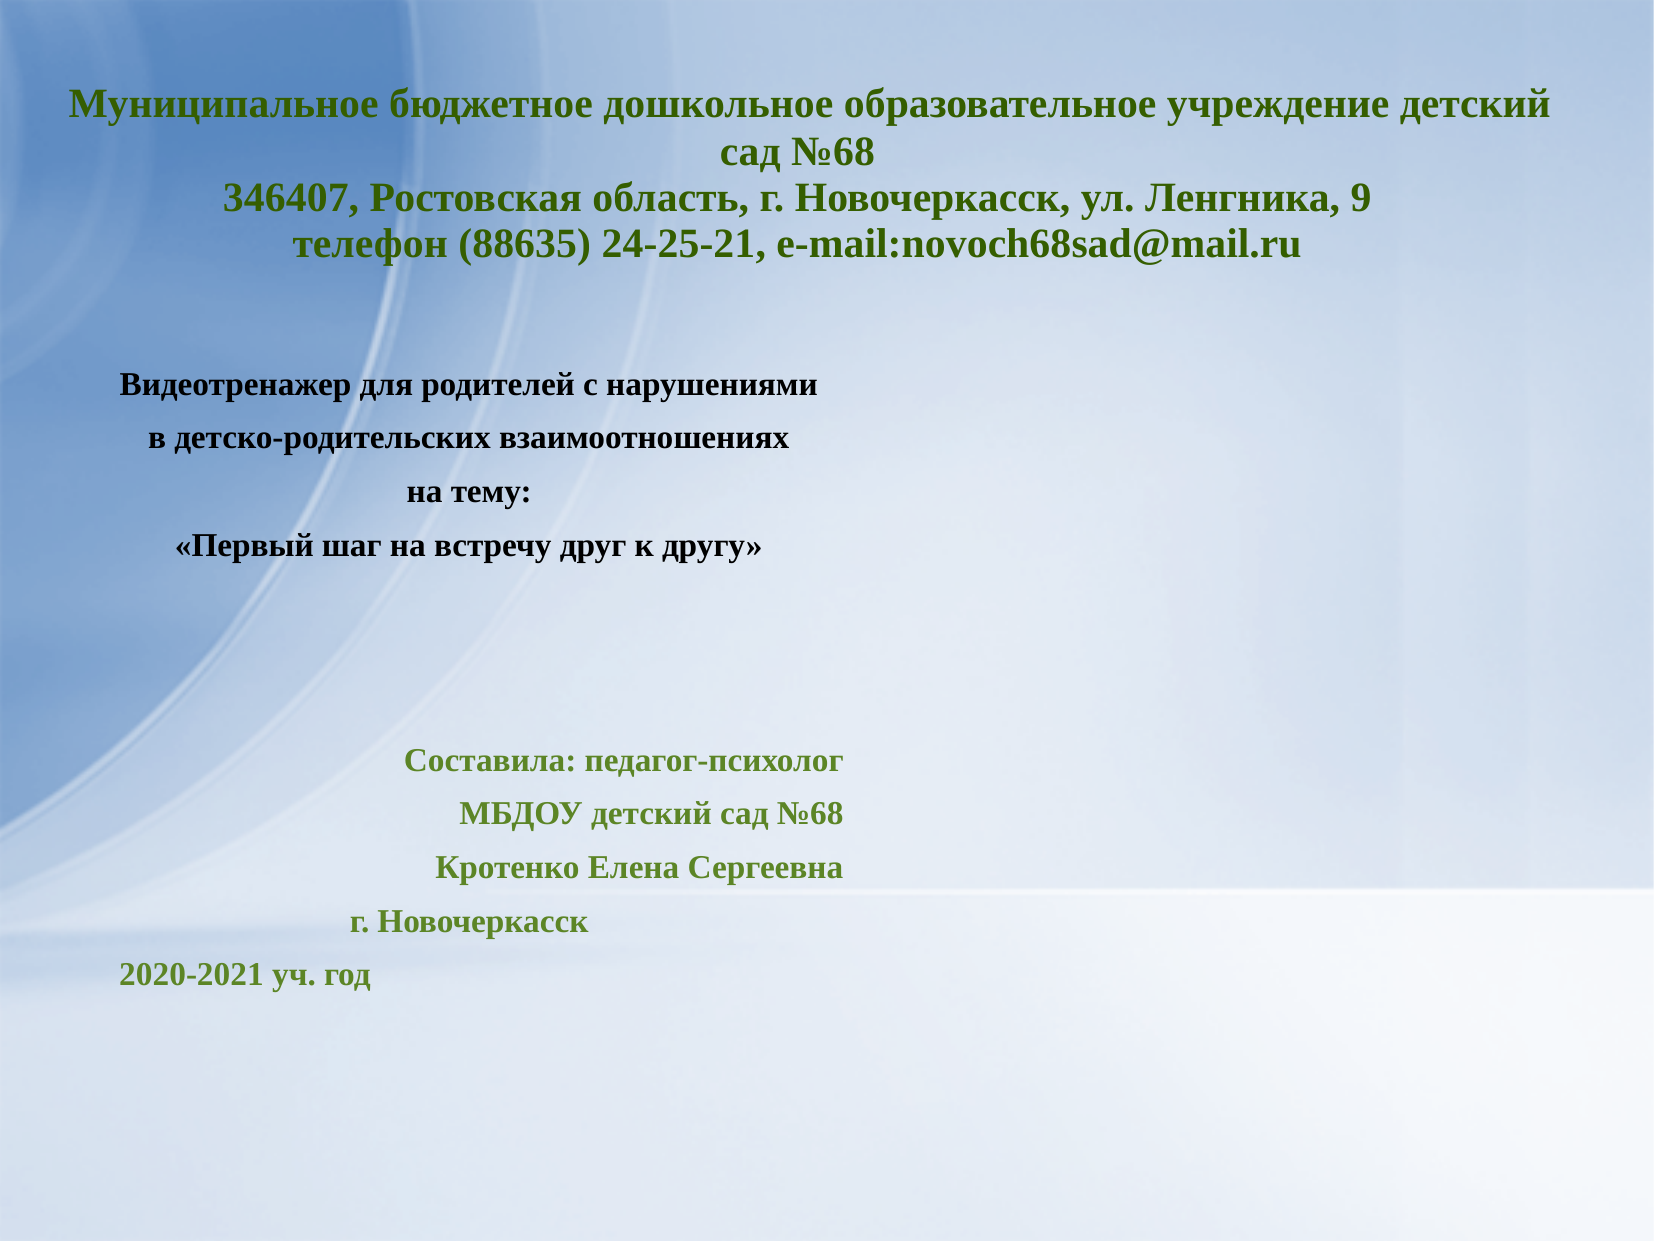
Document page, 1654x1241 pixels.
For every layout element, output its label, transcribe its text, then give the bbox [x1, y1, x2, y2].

text_box Видеотренажер для родителей с нарушениями в детско-родительских взаимоотношениях на тему: «Первый шаг на встречу друг к другу» Составила: педагог-психолог МБДОУ детский сад №68 Кротенко Елена Сергеевна г. Новочеркасск 2020-2021 уч. год [79, 357, 1465, 1172]
picture [0, 0, 1654, 1241]
text_box Муниципальное бюджетное дошкольное образовательное учреждение детский сад №68 346407, Ростовская область, г. Новочеркасск, ул. Ленгника, 9 телефон (88635) 24-25-21, e-mail:novoch68sad@mail.ru [0, 65, 1596, 541]
